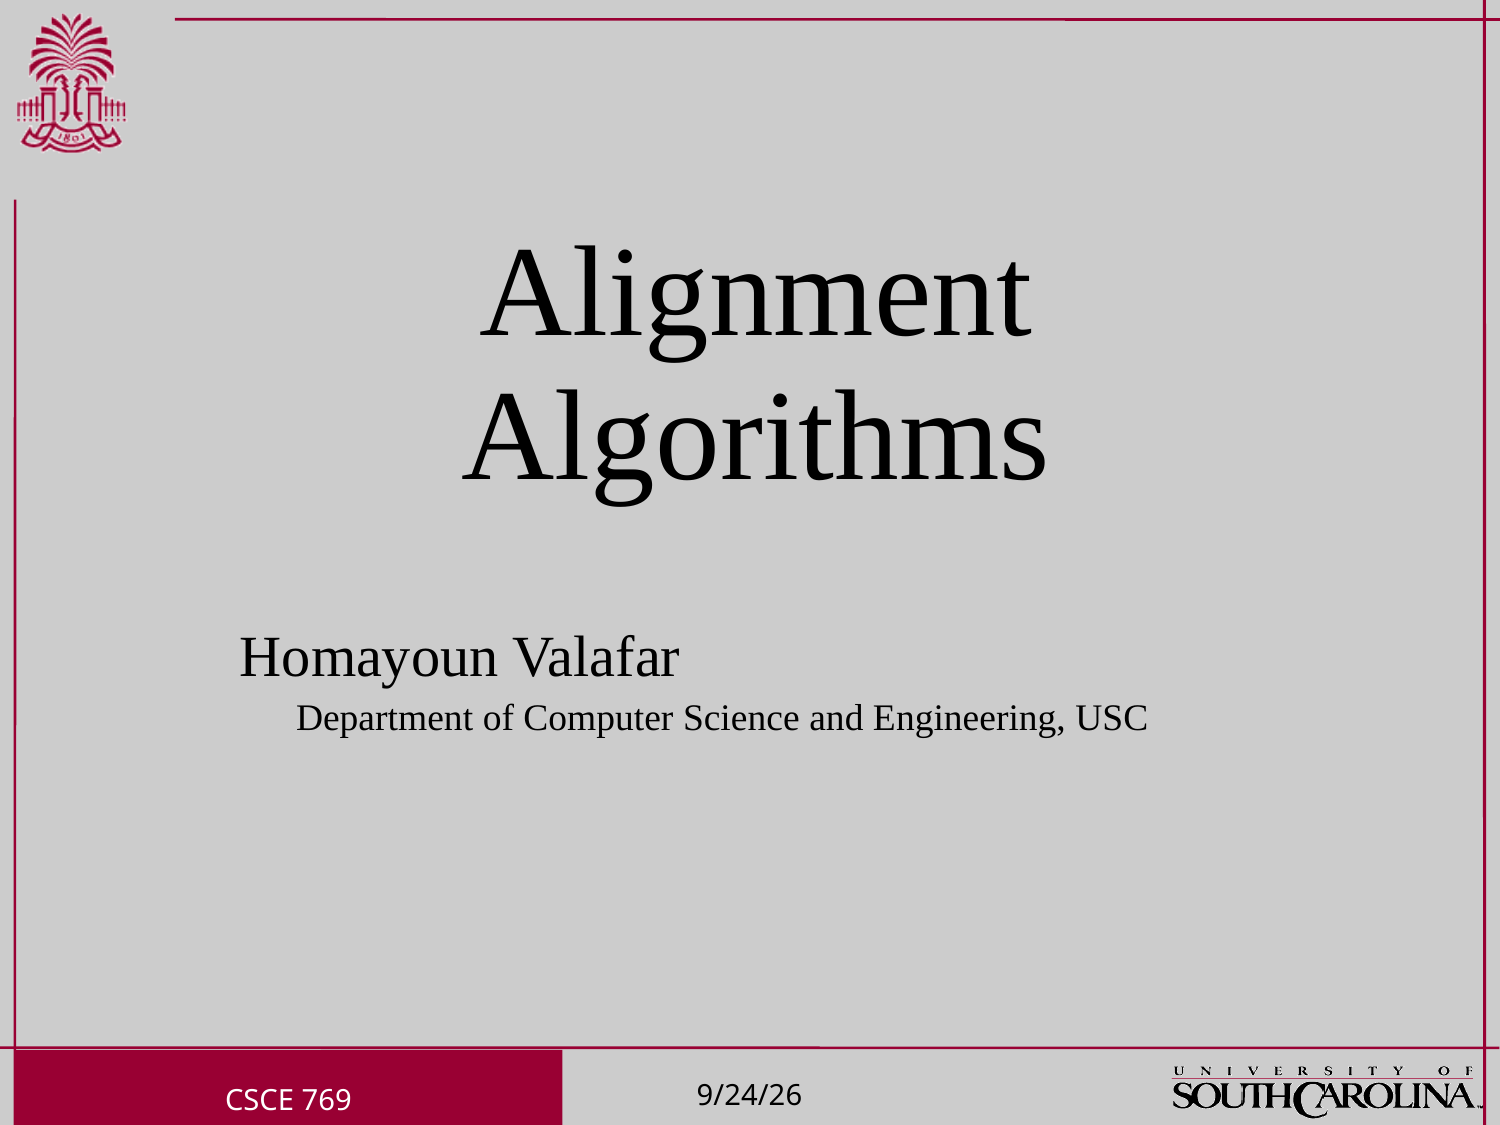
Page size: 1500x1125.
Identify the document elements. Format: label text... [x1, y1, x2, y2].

picture [1162, 1050, 1483, 1125]
title Alignment Algorithms [200, 162, 1313, 558]
picture [12, 12, 131, 155]
subtitle Homayoun Valafar Department of Computer Science and Engineering, USC [225, 612, 1276, 920]
